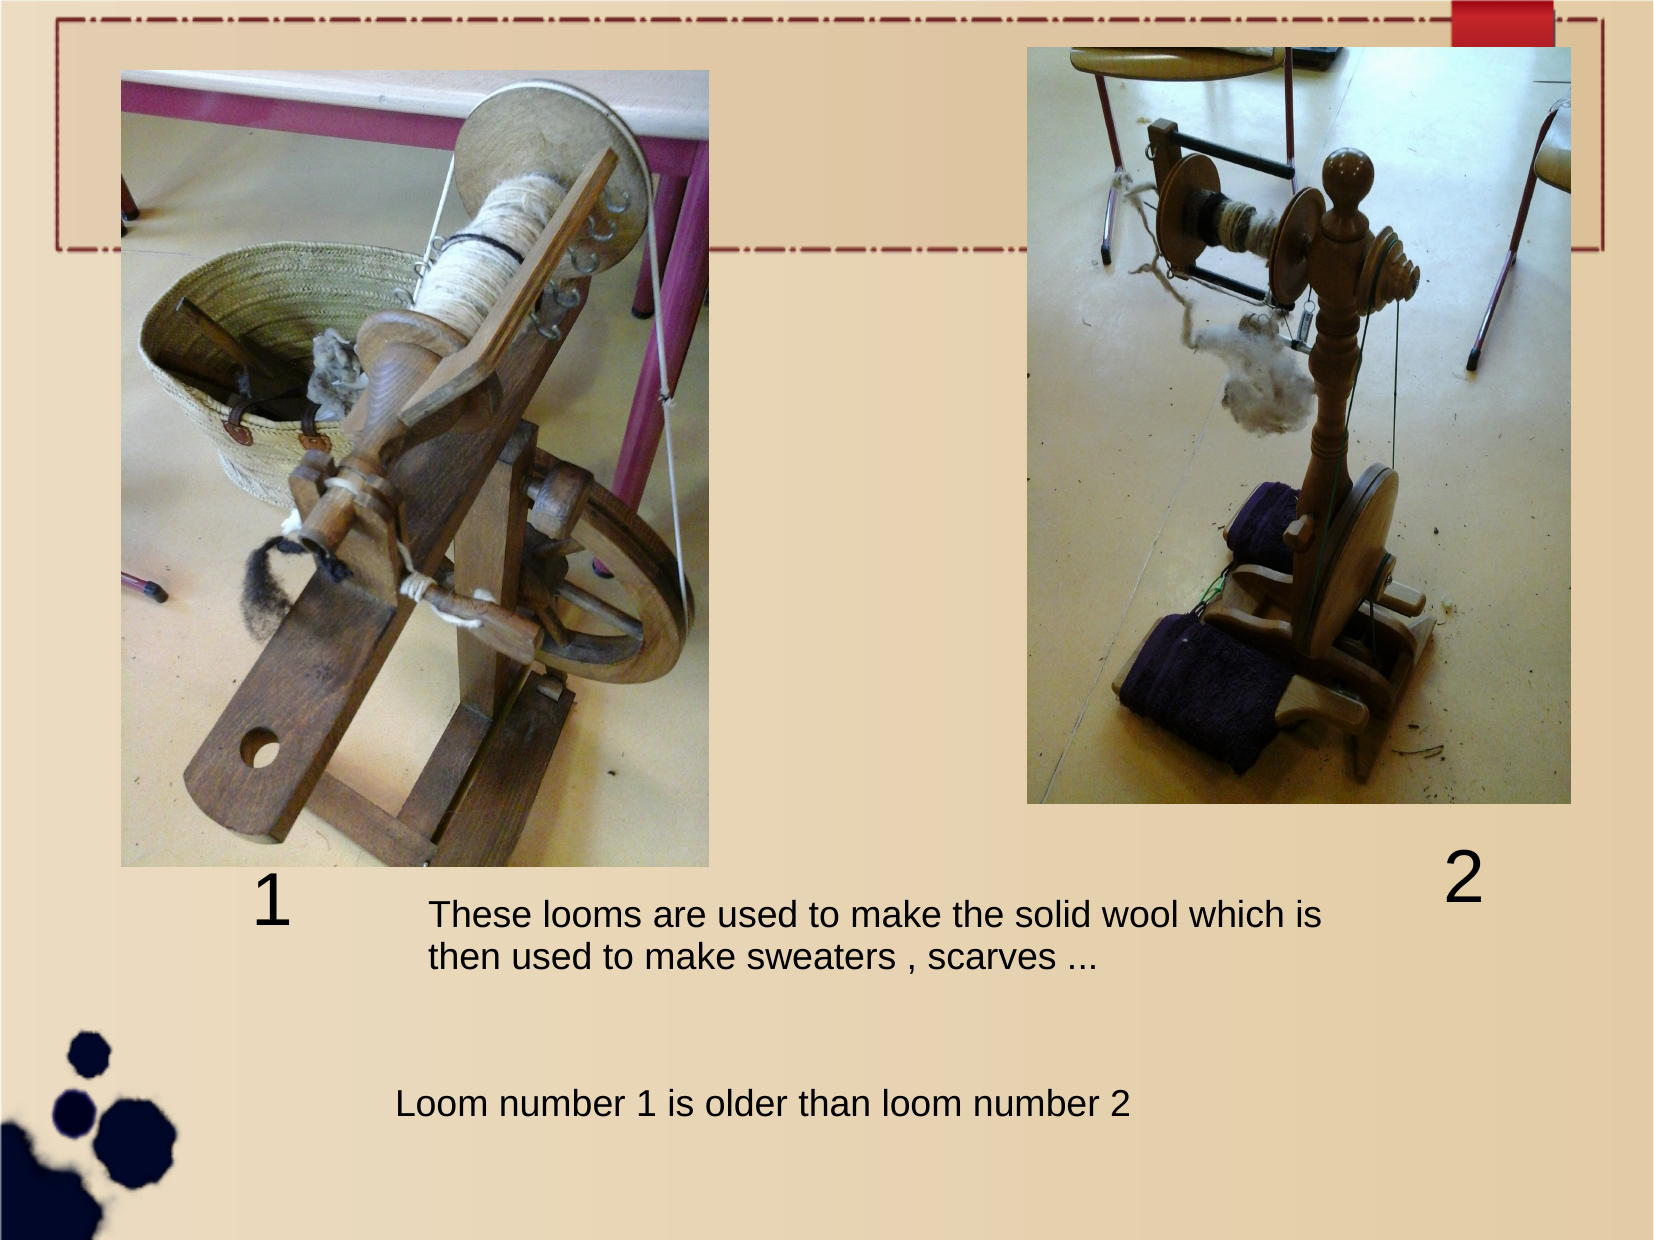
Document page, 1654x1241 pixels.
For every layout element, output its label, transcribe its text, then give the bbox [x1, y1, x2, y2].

picture [0, 0, 1654, 1240]
text_box 1 [236, 850, 308, 950]
text_box These looms are used to make the solid wool which is then used to make sweaters , scarves ... [413, 885, 1394, 1027]
text_box Loom number 1 is older than loom number 2 [369, 1074, 1170, 1132]
text_box 2 [1429, 826, 1501, 926]
